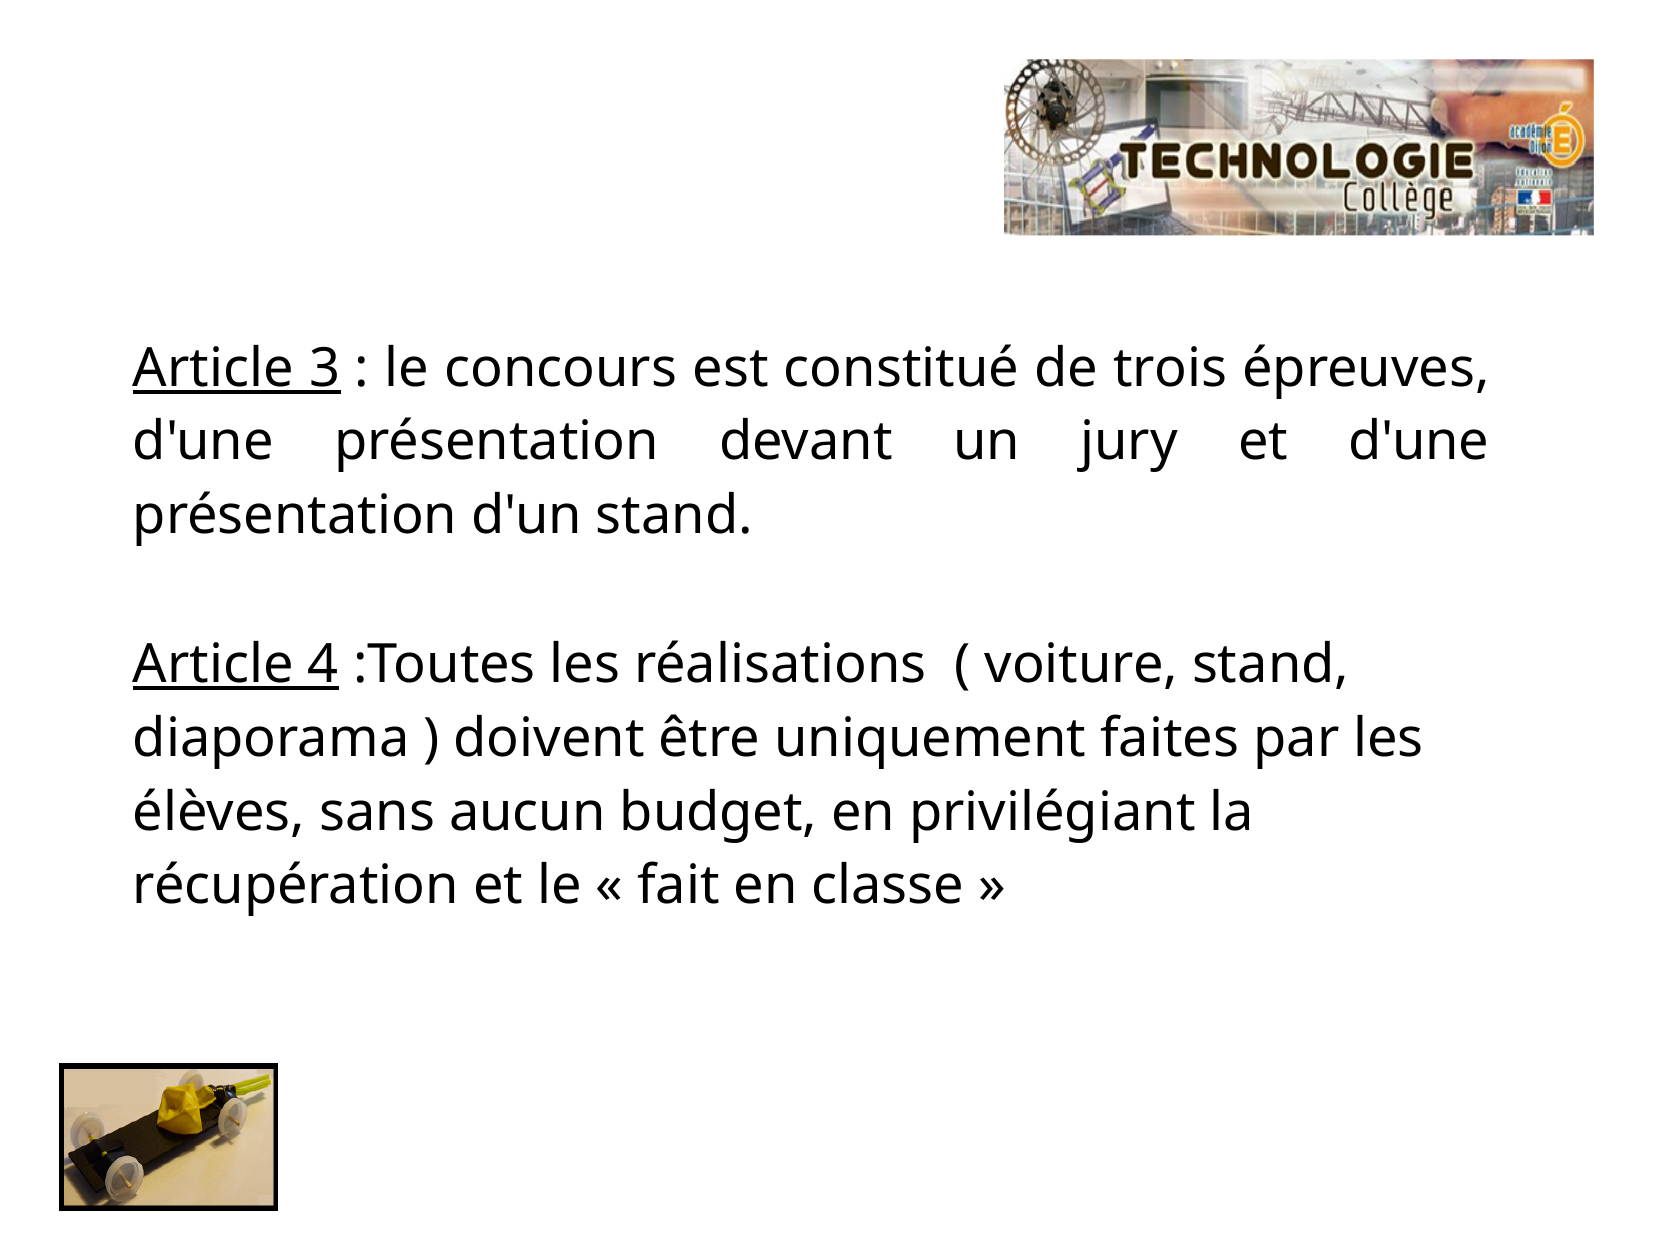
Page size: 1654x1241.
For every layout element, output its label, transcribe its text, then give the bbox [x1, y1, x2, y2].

text_box Article 3 : le concours est constitué de trois épreuves, d'une présentation devant un jury et d'une présentation d'un stand. Article 4 :Toutes les réalisations ( voiture, stand, diaporama ) doivent être uniquement faites par les élèves, sans aucun budget, en privilégiant la récupération et le « fait en classe » [118, 246, 1506, 920]
picture [1003, 58, 1595, 237]
picture [59, 1062, 278, 1211]
